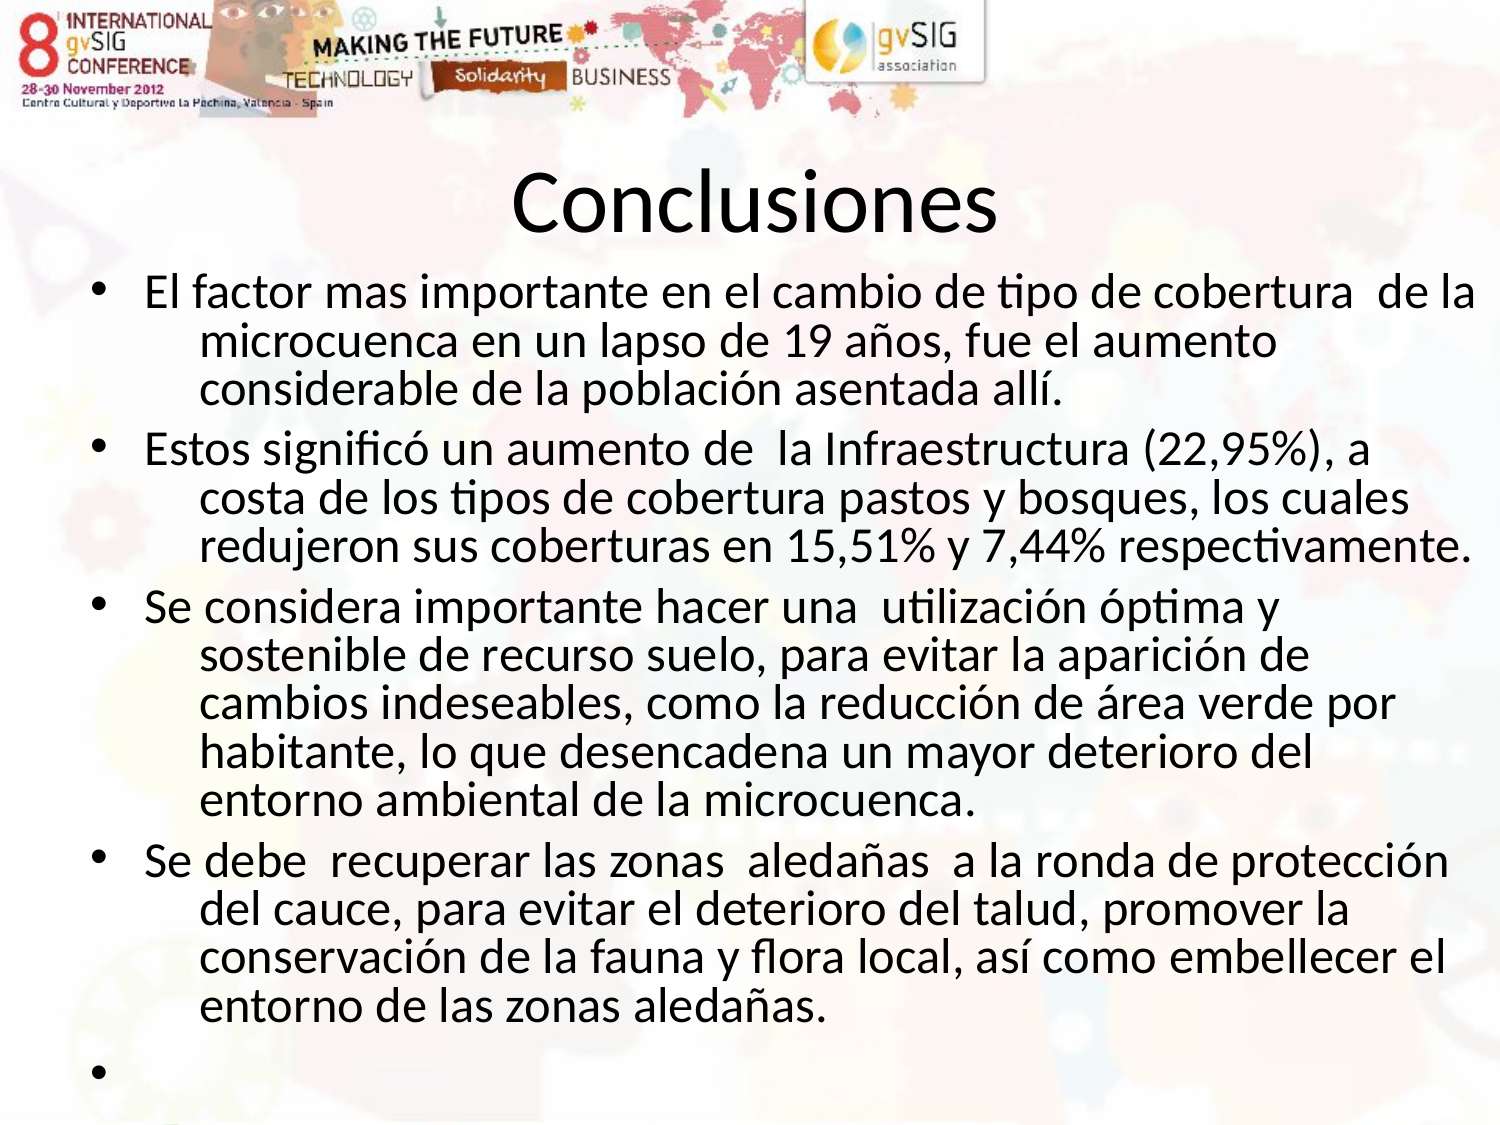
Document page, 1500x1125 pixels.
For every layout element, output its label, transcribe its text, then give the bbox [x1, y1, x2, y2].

list El factor mas importante en el cambio de tipo de cobertura de la microcuenca en un lapso de 19 años, fue el aumento considerable de la población asentada allí. Estos significó un aumento de la Infraestructura (22,95%), a costa de los tipos de cobertura pastos y bosques, los cuales redujeron sus coberturas en 15,51% y 7,44% respectivamente. Se considera importante hacer una utilización óptima y sostenible de recurso suelo, para evitar la aparición de cambios indeseables, como la reducción de área verde por habitante, lo que desencadena un mayor deterioro del entorno ambiental de la microcuenca. Se debe recuperar las zonas aledañas a la ronda de protección del cauce, para evitar el deterioro del talud, promover la conservación de la fauna y flora local, así como embellecer el entorno de las zonas aledañas. [75, 262, 1500, 1071]
picture [0, 0, 1500, 1125]
title Conclusiones [80, 101, 1431, 262]
